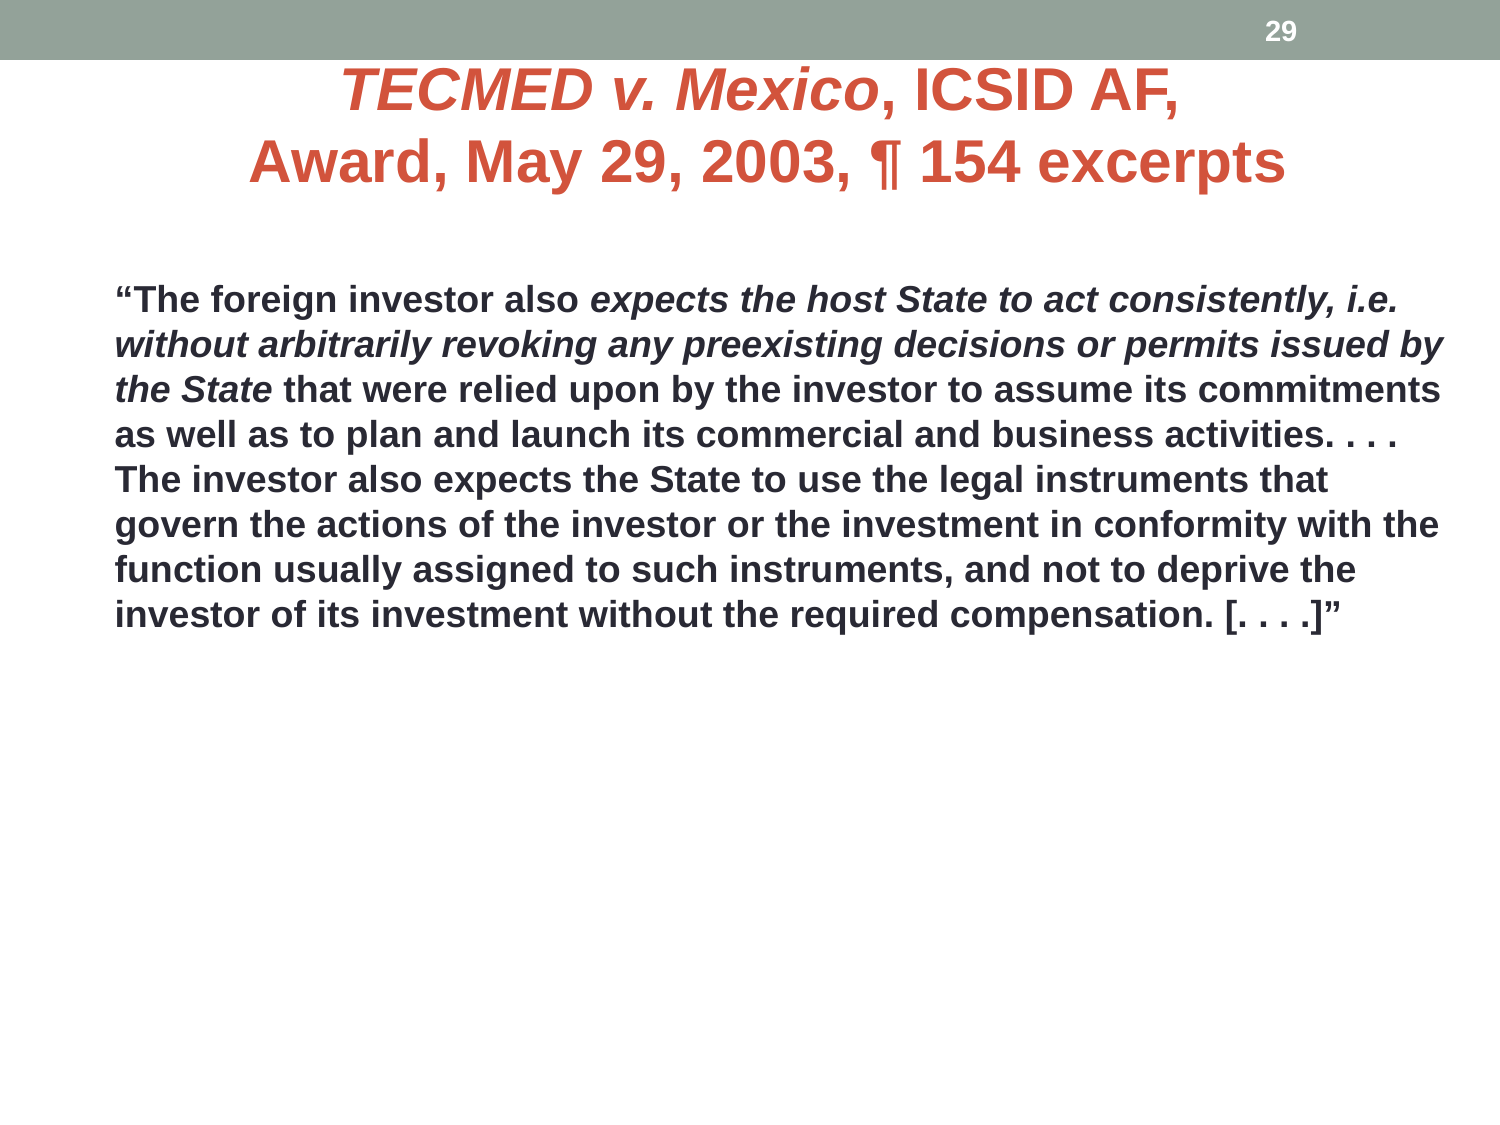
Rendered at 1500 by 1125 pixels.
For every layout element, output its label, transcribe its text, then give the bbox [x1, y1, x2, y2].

slide_number <編號> [1250, 3, 1425, 42]
text_box “The foreign investor also expects the host State to act consistently, i.e. without arbitrarily revoking any preexisting decisions or permits issued by the State that were relied upon by the investor to assume its commitments as well as to plan and launch its commercial and business activities. . . . The investor also expects the State to use the legal instruments that govern the actions of the investor or the investment in conformity with the function usually assigned to such instruments, and not to deprive the investor of its investment without the required compensation. [. . . .]” [99, 267, 1463, 1000]
text_box TECMED v. Mexico, ICSID AF, Award, May 29, 2003, ¶ 154 excerpts [112, 42, 1425, 193]
